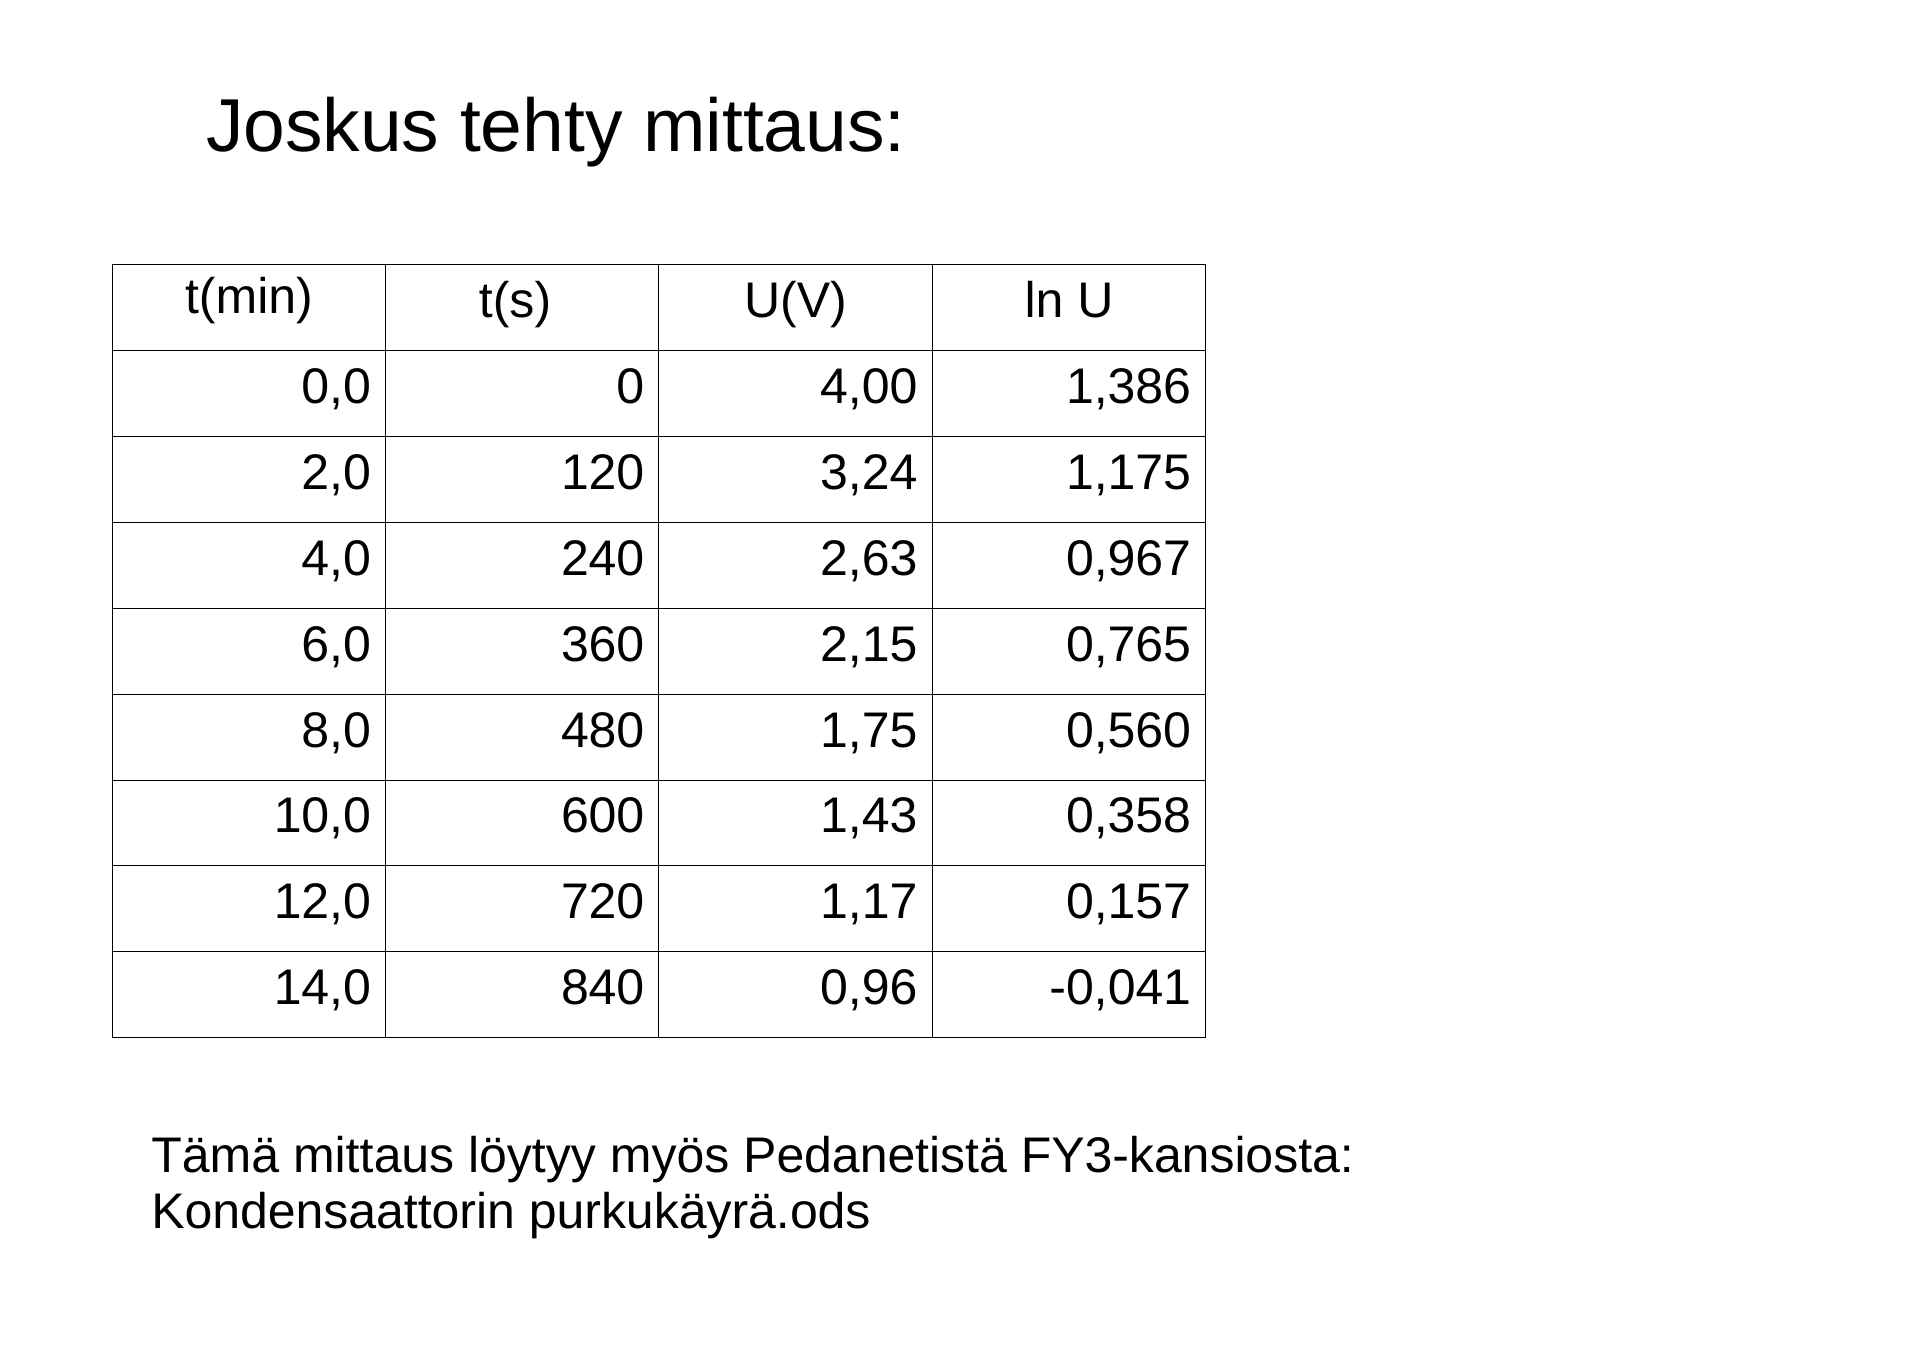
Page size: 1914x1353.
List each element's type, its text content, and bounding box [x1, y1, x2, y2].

table_header t(s) [386, 265, 658, 350]
table_header ln U [933, 265, 1205, 350]
table_cell -0,041 [933, 952, 1205, 1037]
table_cell 12,0 [113, 866, 385, 951]
table_cell 1,43 [659, 781, 932, 865]
table_cell 14,0 [113, 952, 385, 1037]
table_header t(min) [113, 265, 385, 350]
table_cell 0,96 [659, 952, 932, 1037]
table_cell 840 [386, 952, 658, 1037]
table_cell 1,175 [933, 437, 1205, 522]
table_cell 2,63 [659, 523, 932, 608]
table_cell 6,0 [113, 609, 385, 694]
table_cell 10,0 [113, 781, 385, 865]
table_cell 2,15 [659, 609, 932, 694]
table_cell 3,24 [659, 437, 932, 522]
table_cell 480 [386, 695, 658, 780]
table_cell 1,75 [659, 695, 932, 780]
table_cell 120 [386, 437, 658, 522]
table_cell 600 [386, 781, 658, 865]
table_cell 2,0 [113, 437, 385, 522]
table_cell 0,358 [933, 781, 1205, 865]
table_cell 0,0 [113, 351, 385, 436]
table_cell 4,00 [659, 351, 932, 436]
table_cell 8,0 [113, 695, 385, 780]
table_cell 0 [386, 351, 658, 436]
table_cell 0,967 [933, 523, 1205, 608]
table_cell 240 [386, 523, 658, 608]
text_box Joskus tehty mittaus: [191, 77, 1036, 185]
table_cell 720 [386, 866, 658, 951]
table_cell 1,386 [933, 351, 1205, 436]
table_cell 1,17 [659, 866, 932, 951]
table_cell 360 [386, 609, 658, 694]
table_cell 4,0 [113, 523, 385, 608]
text_box Tämä mittaus löytyy myös Pedanetistä FY3-kansiosta: Kondensaattorin purkukäyrä.ods [136, 1120, 1580, 1259]
table_header U(V) [659, 265, 932, 350]
table_cell 0,157 [933, 866, 1205, 951]
table_cell 0,765 [933, 609, 1205, 694]
table_cell 0,560 [933, 695, 1205, 780]
